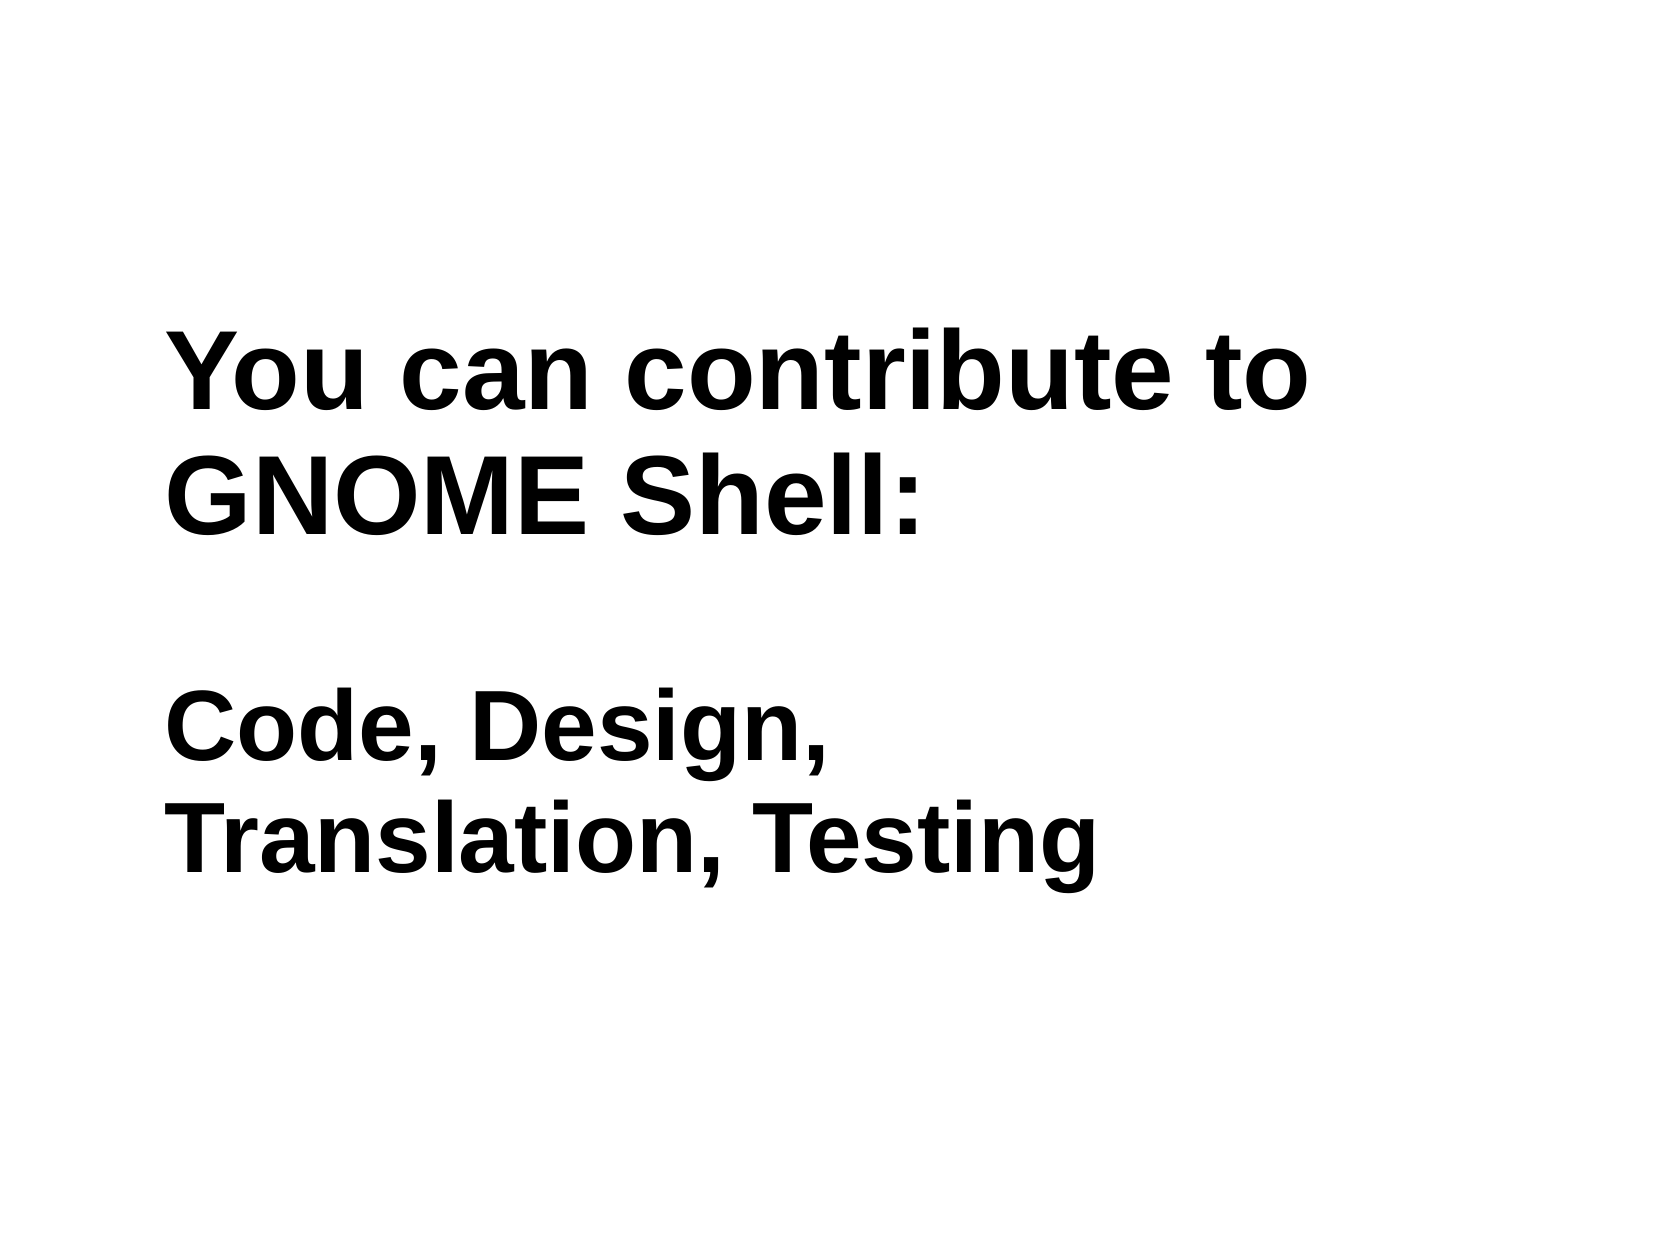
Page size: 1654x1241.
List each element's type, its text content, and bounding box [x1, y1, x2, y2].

text_box You can contribute to GNOME Shell: Code, Design, Translation, Testing [150, 300, 1463, 902]
